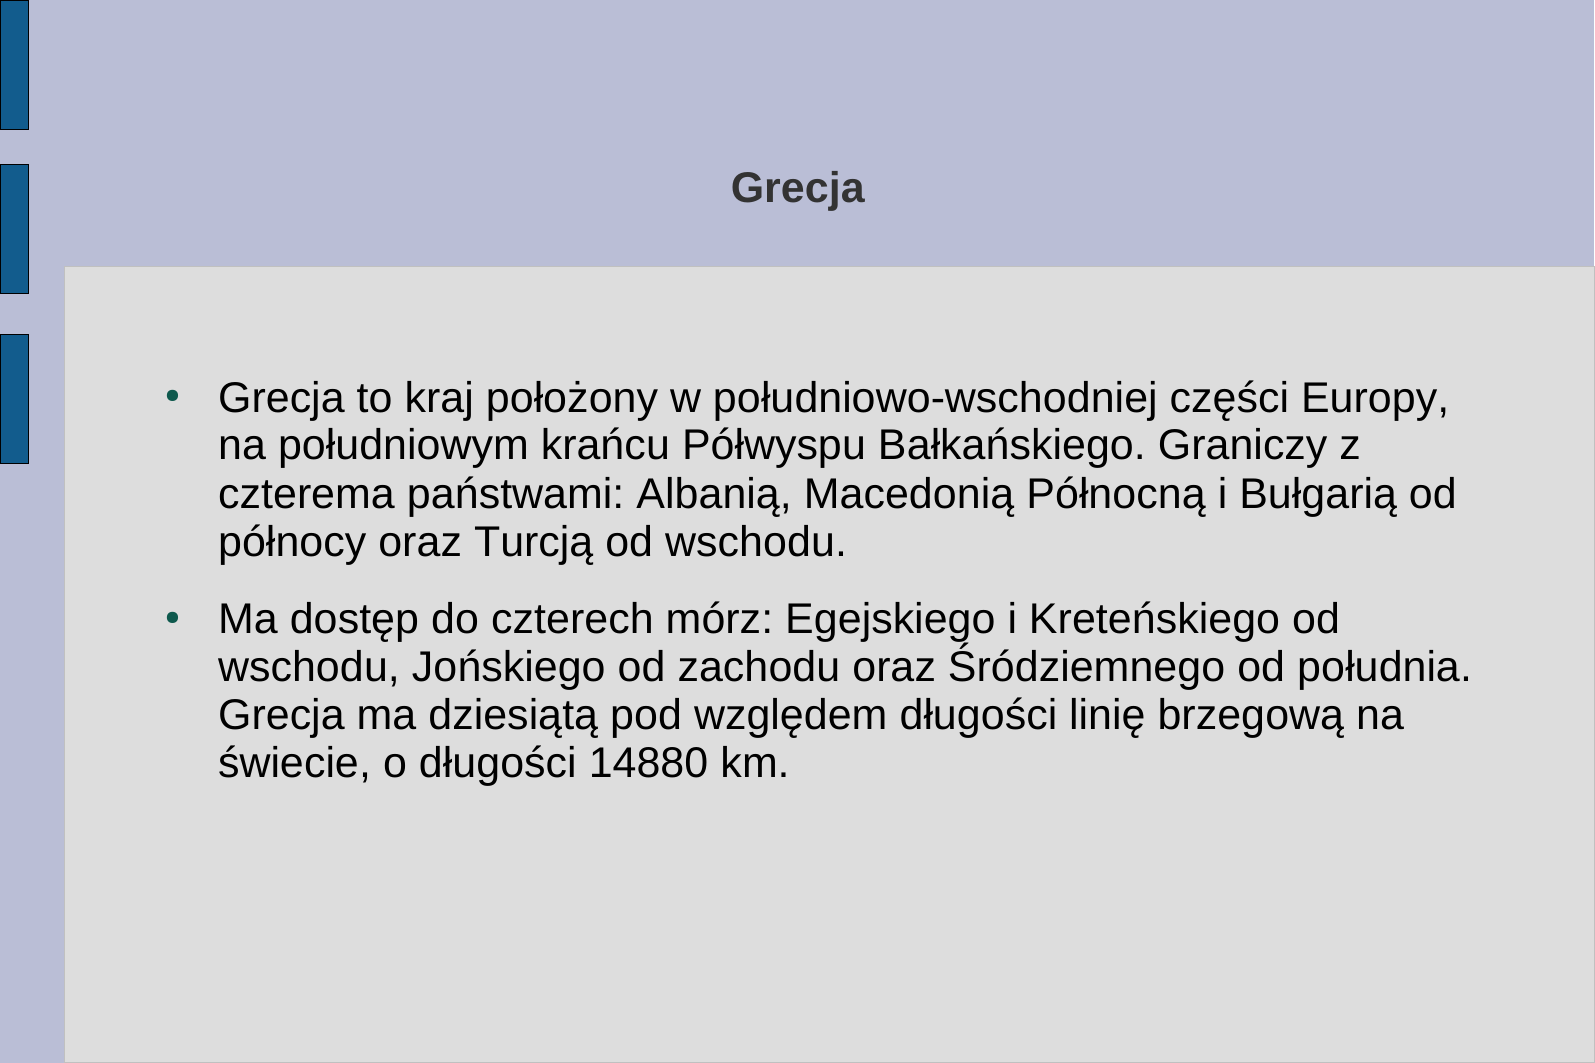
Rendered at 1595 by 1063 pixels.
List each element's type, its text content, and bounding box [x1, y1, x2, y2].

title Grecja [117, 98, 1479, 276]
list Grecja to kraj położony w południowo-wschodniej części Europy, na południowym krańcu Półwyspu Bałkańskiego. Graniczy z czterema państwami: Albanią, Macedonią Północną i Bułgarią od północy oraz Turcją od wschodu. Ma dostęp do czterech mórz: Egejskiego i Kreteńskiego od wschodu, Jońskiego od zachodu oraz Śródziemnego od południa. Grecja ma dziesiątą pod względem długości linię brzegową na świecie, o długości 14880 km. [147, 295, 1479, 966]
